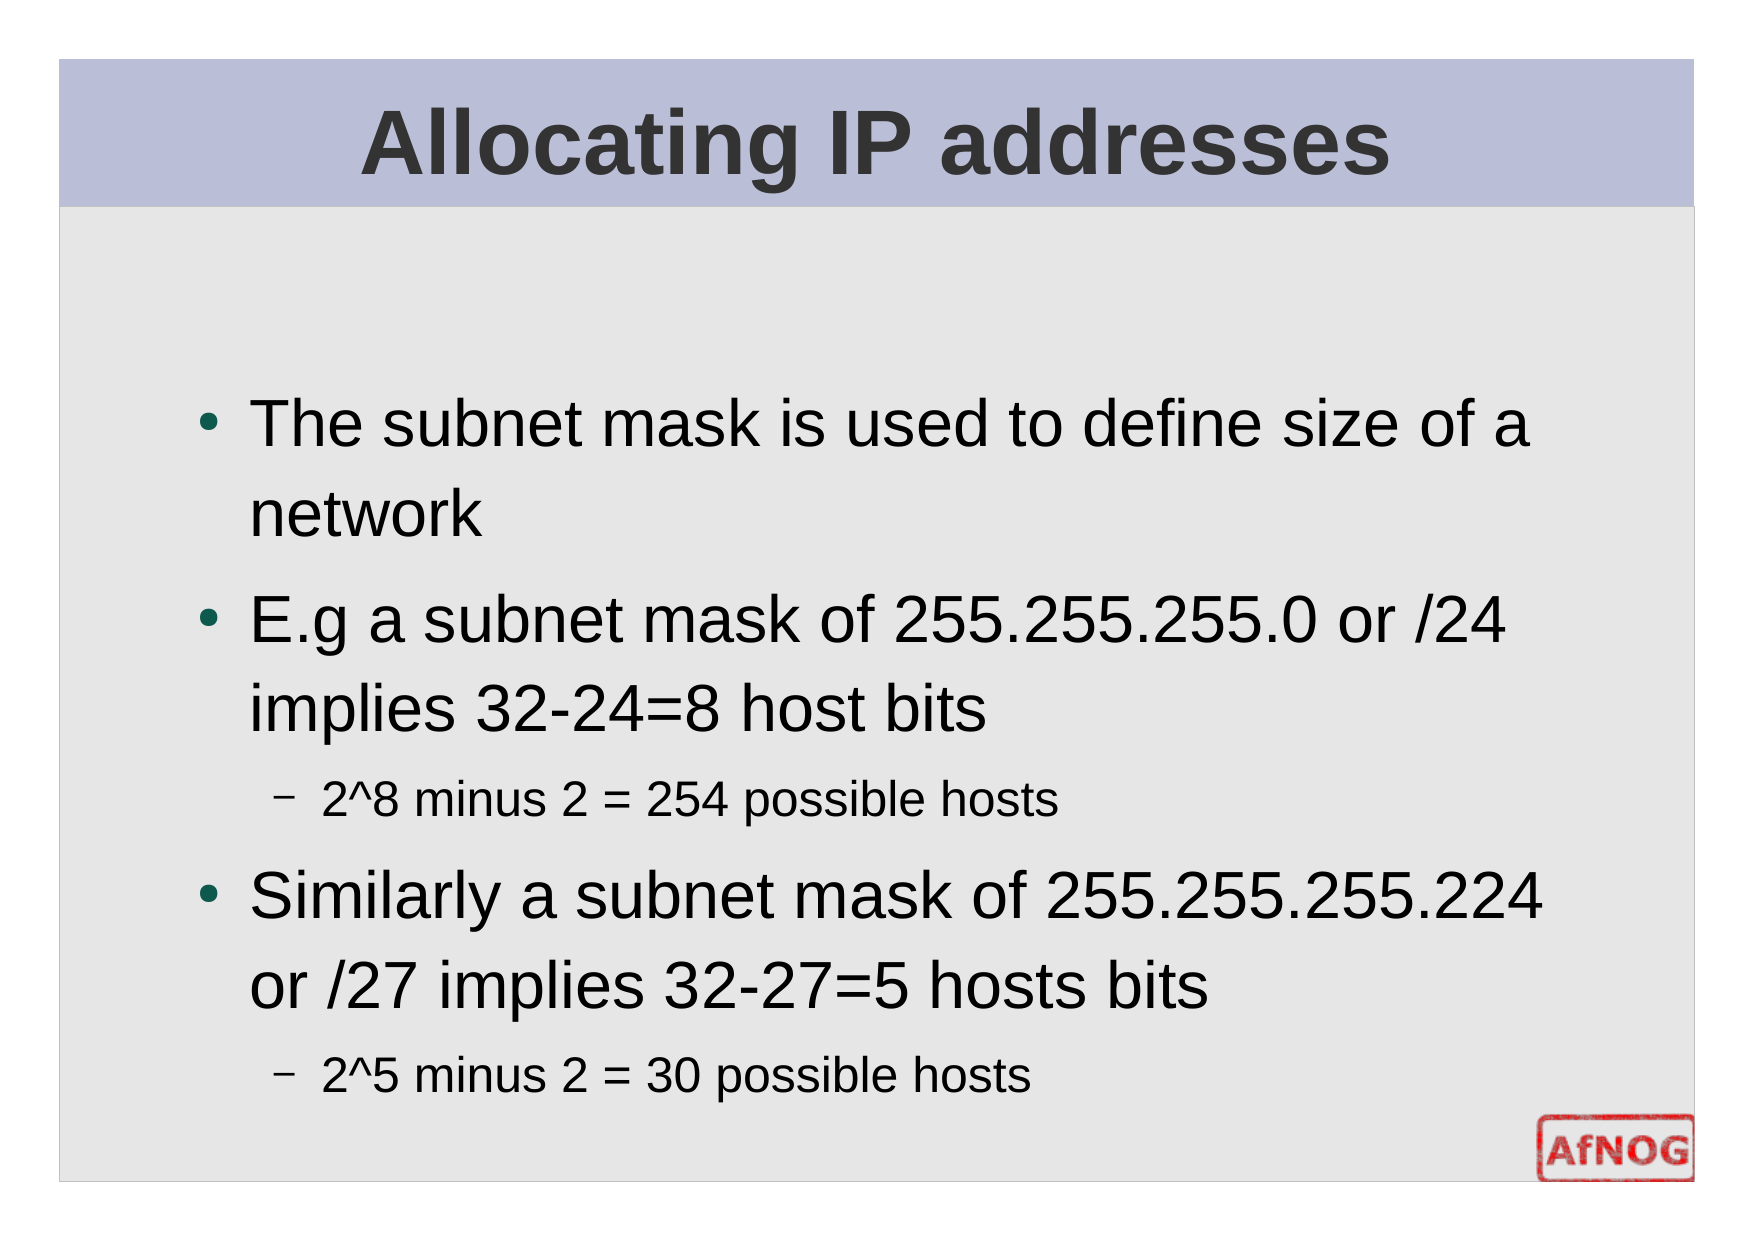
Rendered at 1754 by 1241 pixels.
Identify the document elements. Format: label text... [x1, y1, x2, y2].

picture [1535, 1112, 1695, 1182]
title Allocating IP addresses [59, 48, 1695, 237]
list The subnet mask is used to define size of a network E.g a subnet mask of 255.255.255.0 or /24 implies 32-24=8 host bits 2^8 minus 2 = 254 possible hosts Similarly a subnet mask of 255.255.255.224 or /27 implies 32-27=5 hosts bits 2^5 minus 2 = 30 possible hosts [179, 371, 1576, 1089]
